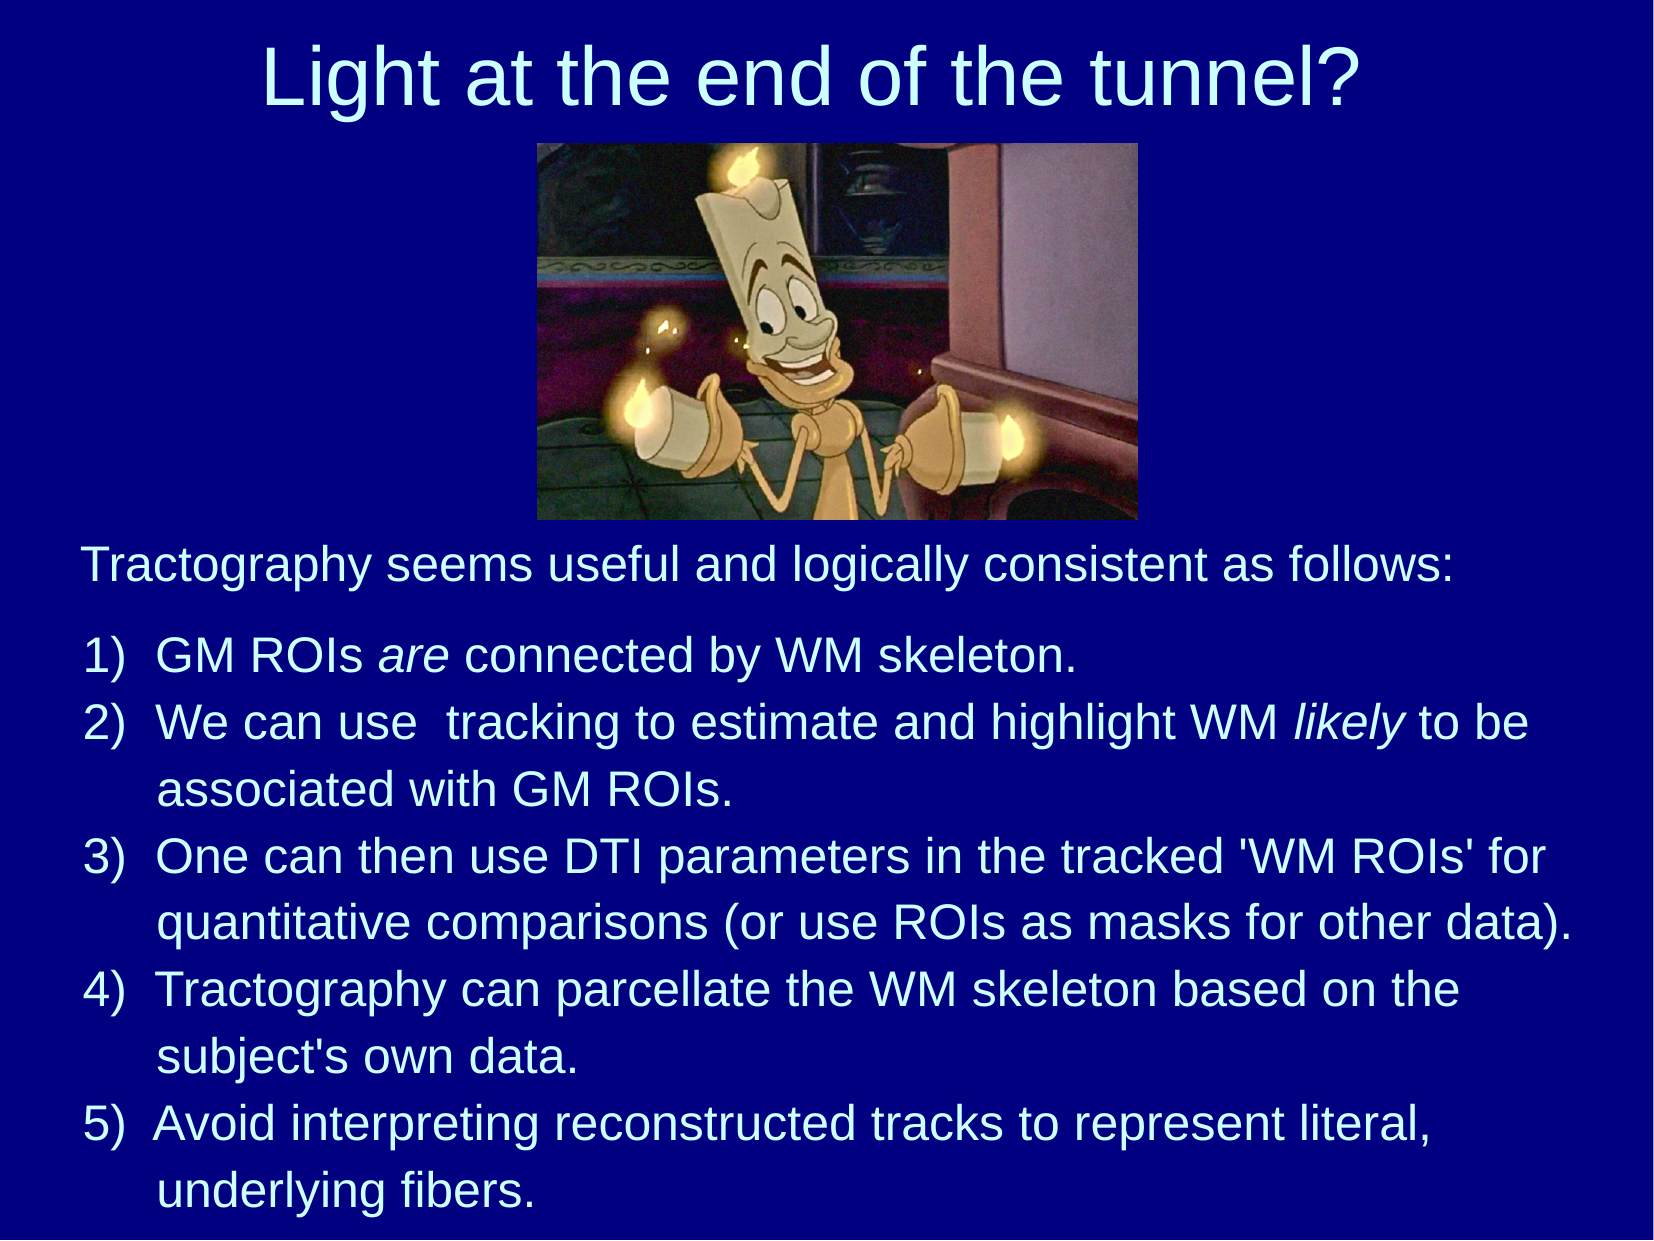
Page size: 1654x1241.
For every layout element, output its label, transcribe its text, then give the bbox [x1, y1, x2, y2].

picture [537, 143, 1138, 520]
title Light at the end of the tunnel? [67, 9, 1557, 145]
text_box 1) GM ROIs are connected by WM skeleton. 2) We can use tracking to estimate and highlight WM likely to be associated with GM ROIs. 3) One can then use DTI parameters in the tracked 'WM ROIs' for quantitative comparisons (or use ROIs as masks for other data). 4) Tractography can parcellate the WM skeleton based on the subject's own data. 5) Avoid interpreting reconstructed tracks to represent literal, underlying fibers. [67, 608, 1654, 1215]
text_box Tractography seems useful and logically consistent as follows: [64, 528, 1591, 655]
